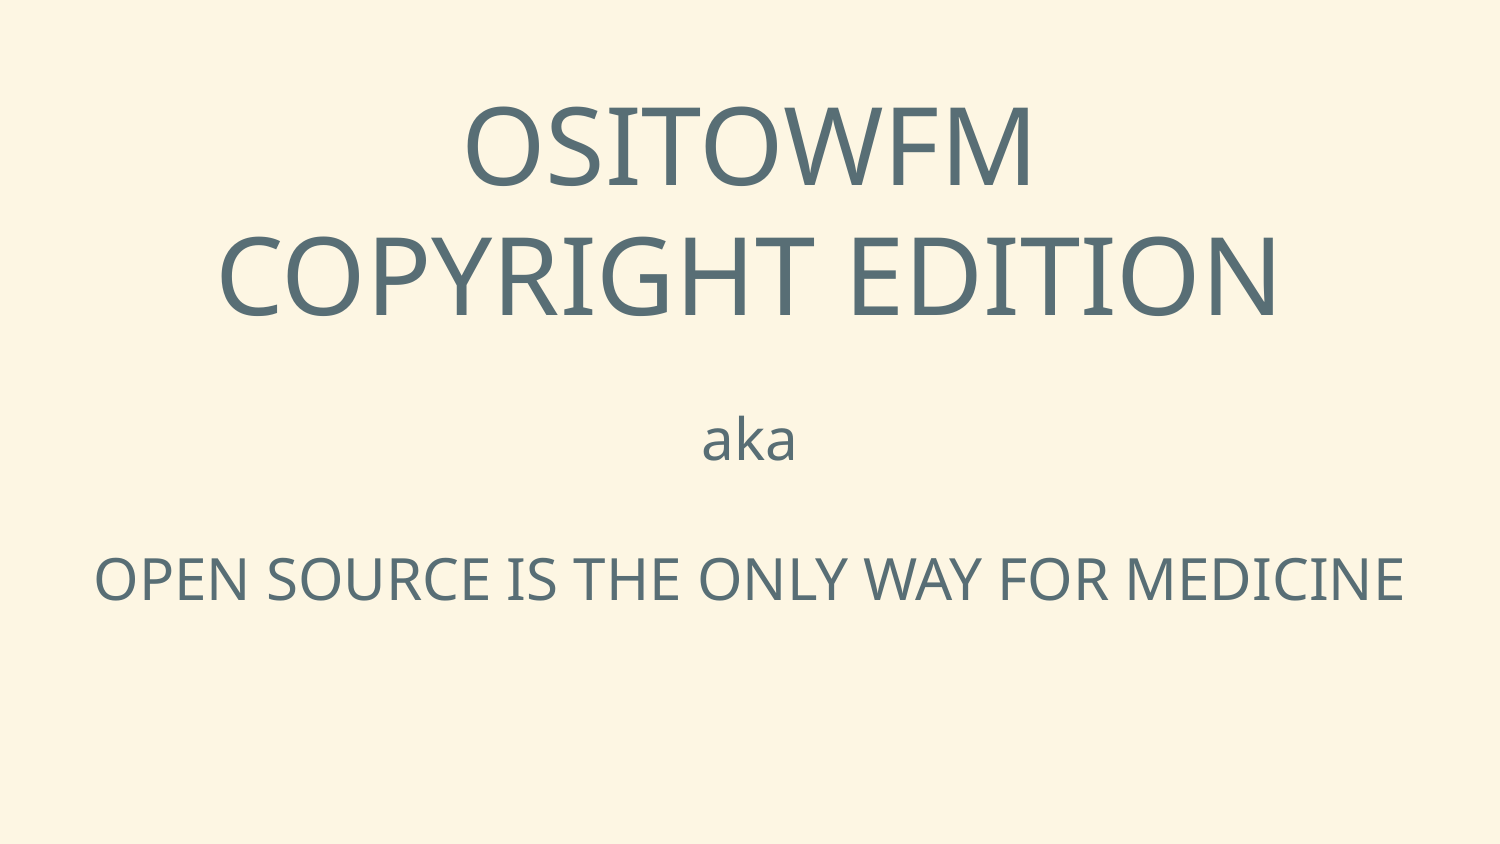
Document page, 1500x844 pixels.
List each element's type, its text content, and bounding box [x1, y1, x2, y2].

subtitle aka OPEN SOURCE IS THE ONLY WAY FOR MEDICINE [51, 387, 1449, 518]
title OSITOWFM COPYRIGHT EDITION [51, 15, 1449, 352]
